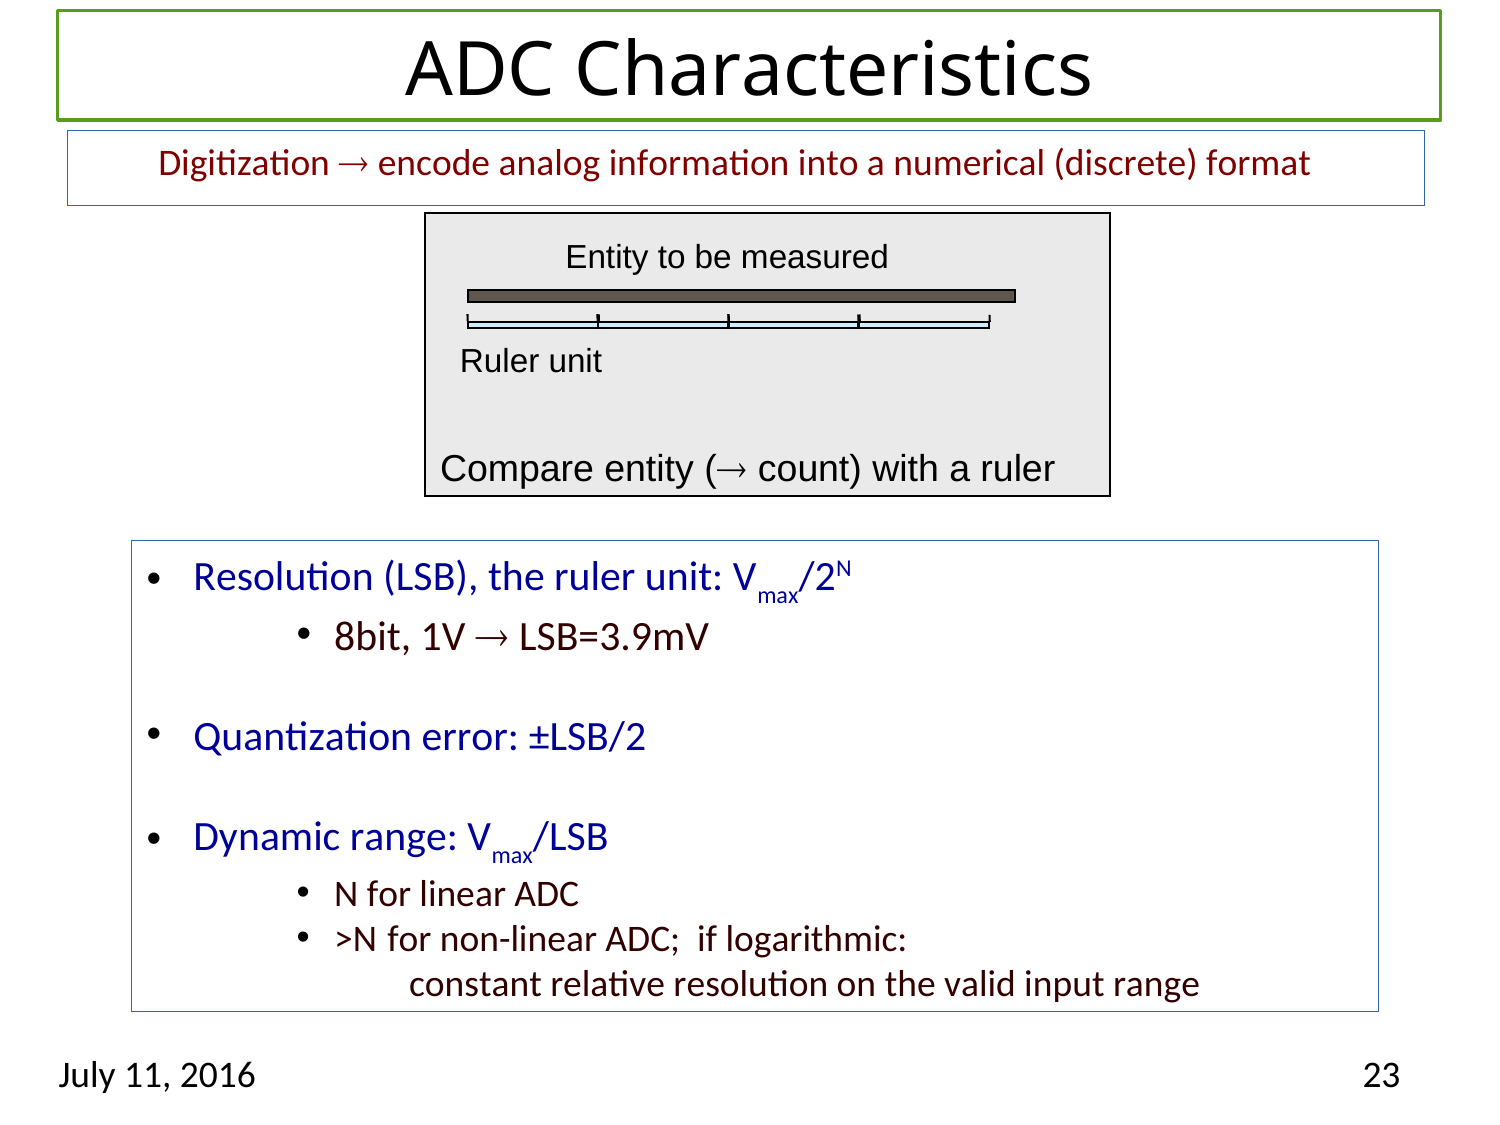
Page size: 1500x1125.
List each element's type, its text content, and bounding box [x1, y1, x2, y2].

title ADC Characteristics [57, 10, 1441, 121]
text_box [467, 289, 1016, 303]
text_box Digitization  encode analog information into a numerical (discrete) format [67, 130, 1425, 206]
text_box Compare entity ( count) with a ruler [425, 213, 1110, 496]
text_box Entity to be measured [550, 228, 905, 284]
text_box Ruler unit [444, 331, 618, 388]
text_box [467, 321, 989, 329]
text_box Resolution (LSB), the ruler unit: Vmax/2N 8bit, 1V  LSB=3.9mV Quantization error: ±LSB/2 Dynamic range: Vmax/LSB N for linear ADC >N for non-linear ADC; if logarithmic: constant relative resolution on the valid input range [131, 540, 1379, 1012]
